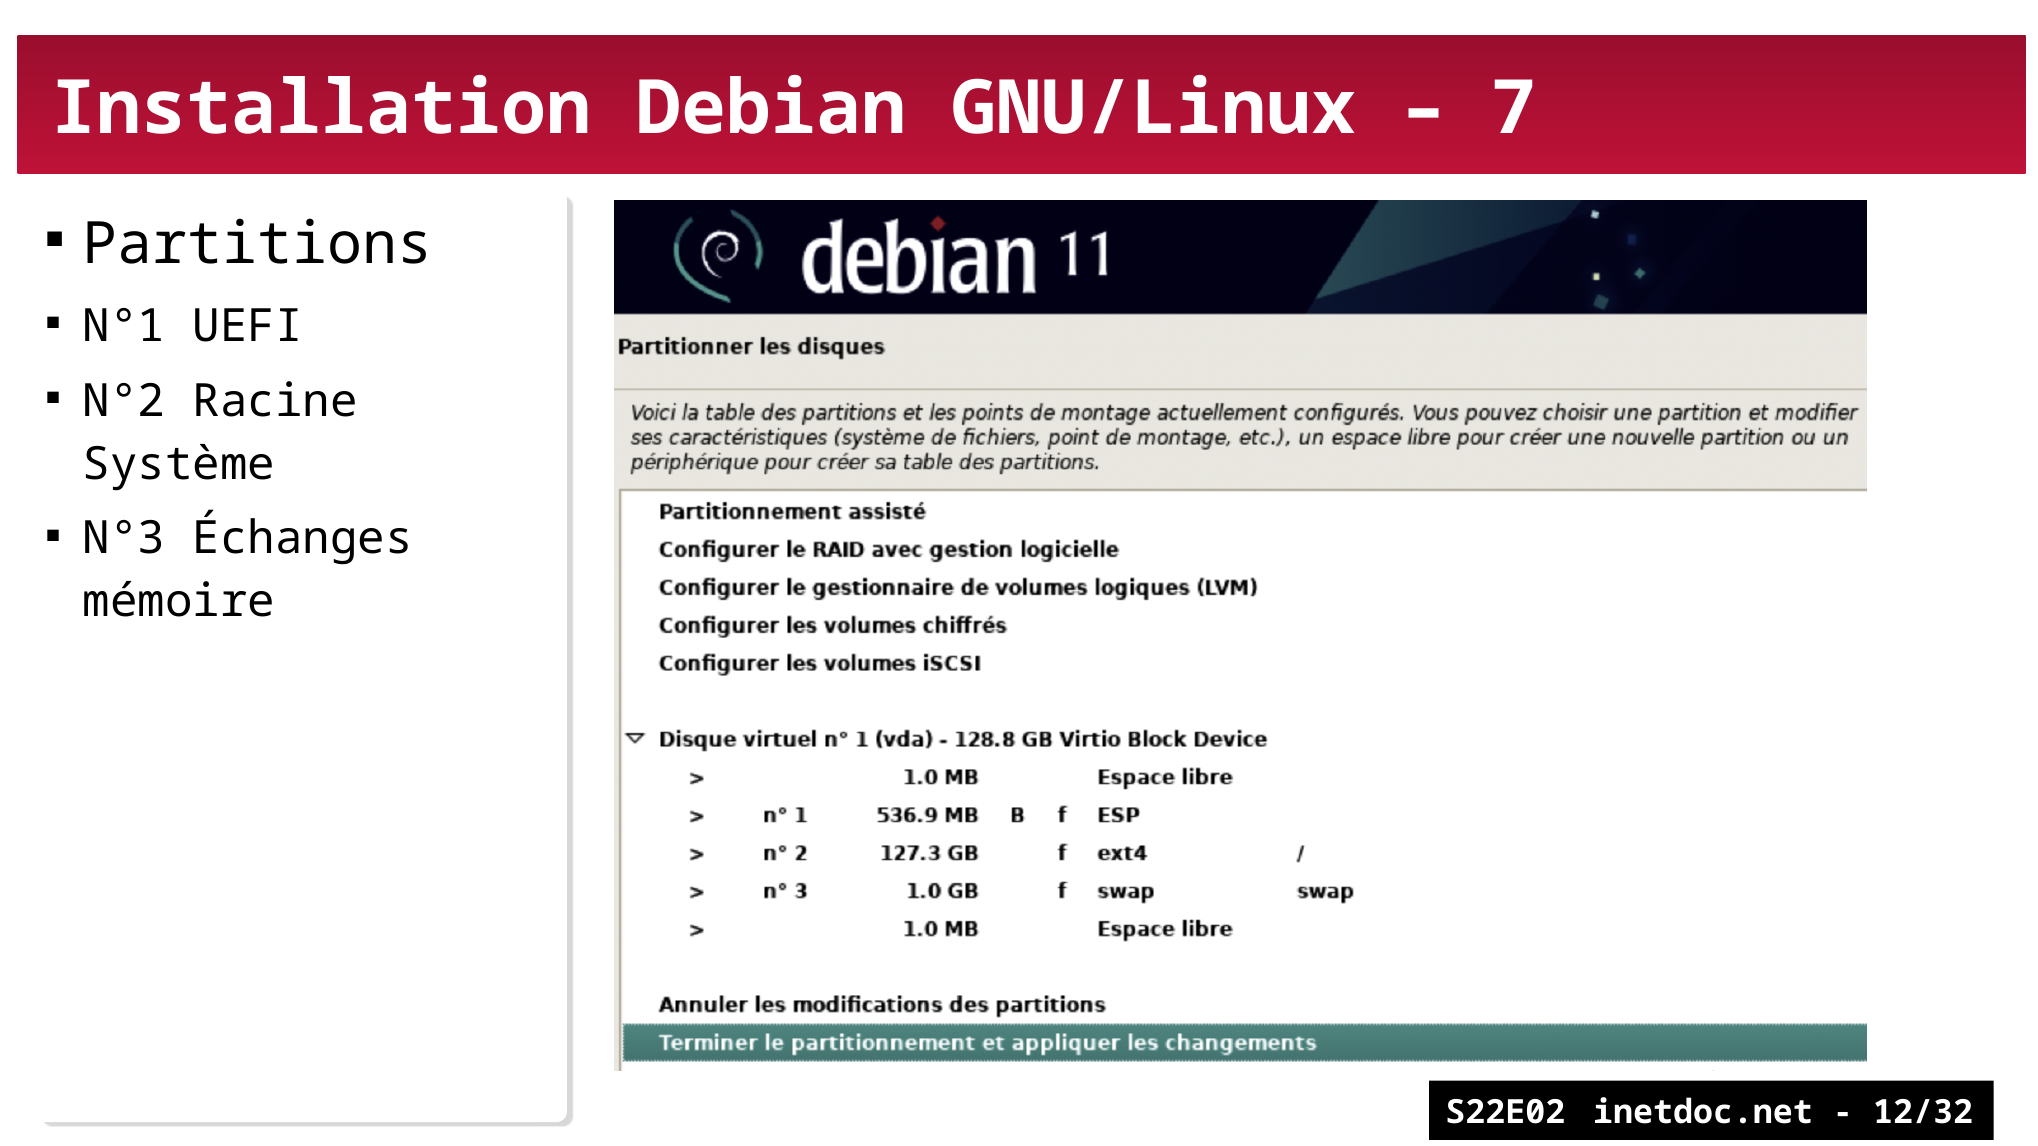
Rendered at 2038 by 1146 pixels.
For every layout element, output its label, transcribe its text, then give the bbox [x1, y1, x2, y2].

text_box Partitions N°1 UEFI N°2 Racine Système N°3 Échanges mémoire [35, 188, 567, 1123]
text_box S22E02 inetdoc.net - 32/32 [1429, 1080, 1994, 1140]
picture [614, 200, 1867, 1071]
text_box Installation Debian GNU/Linux – 7 [17, 35, 2026, 174]
